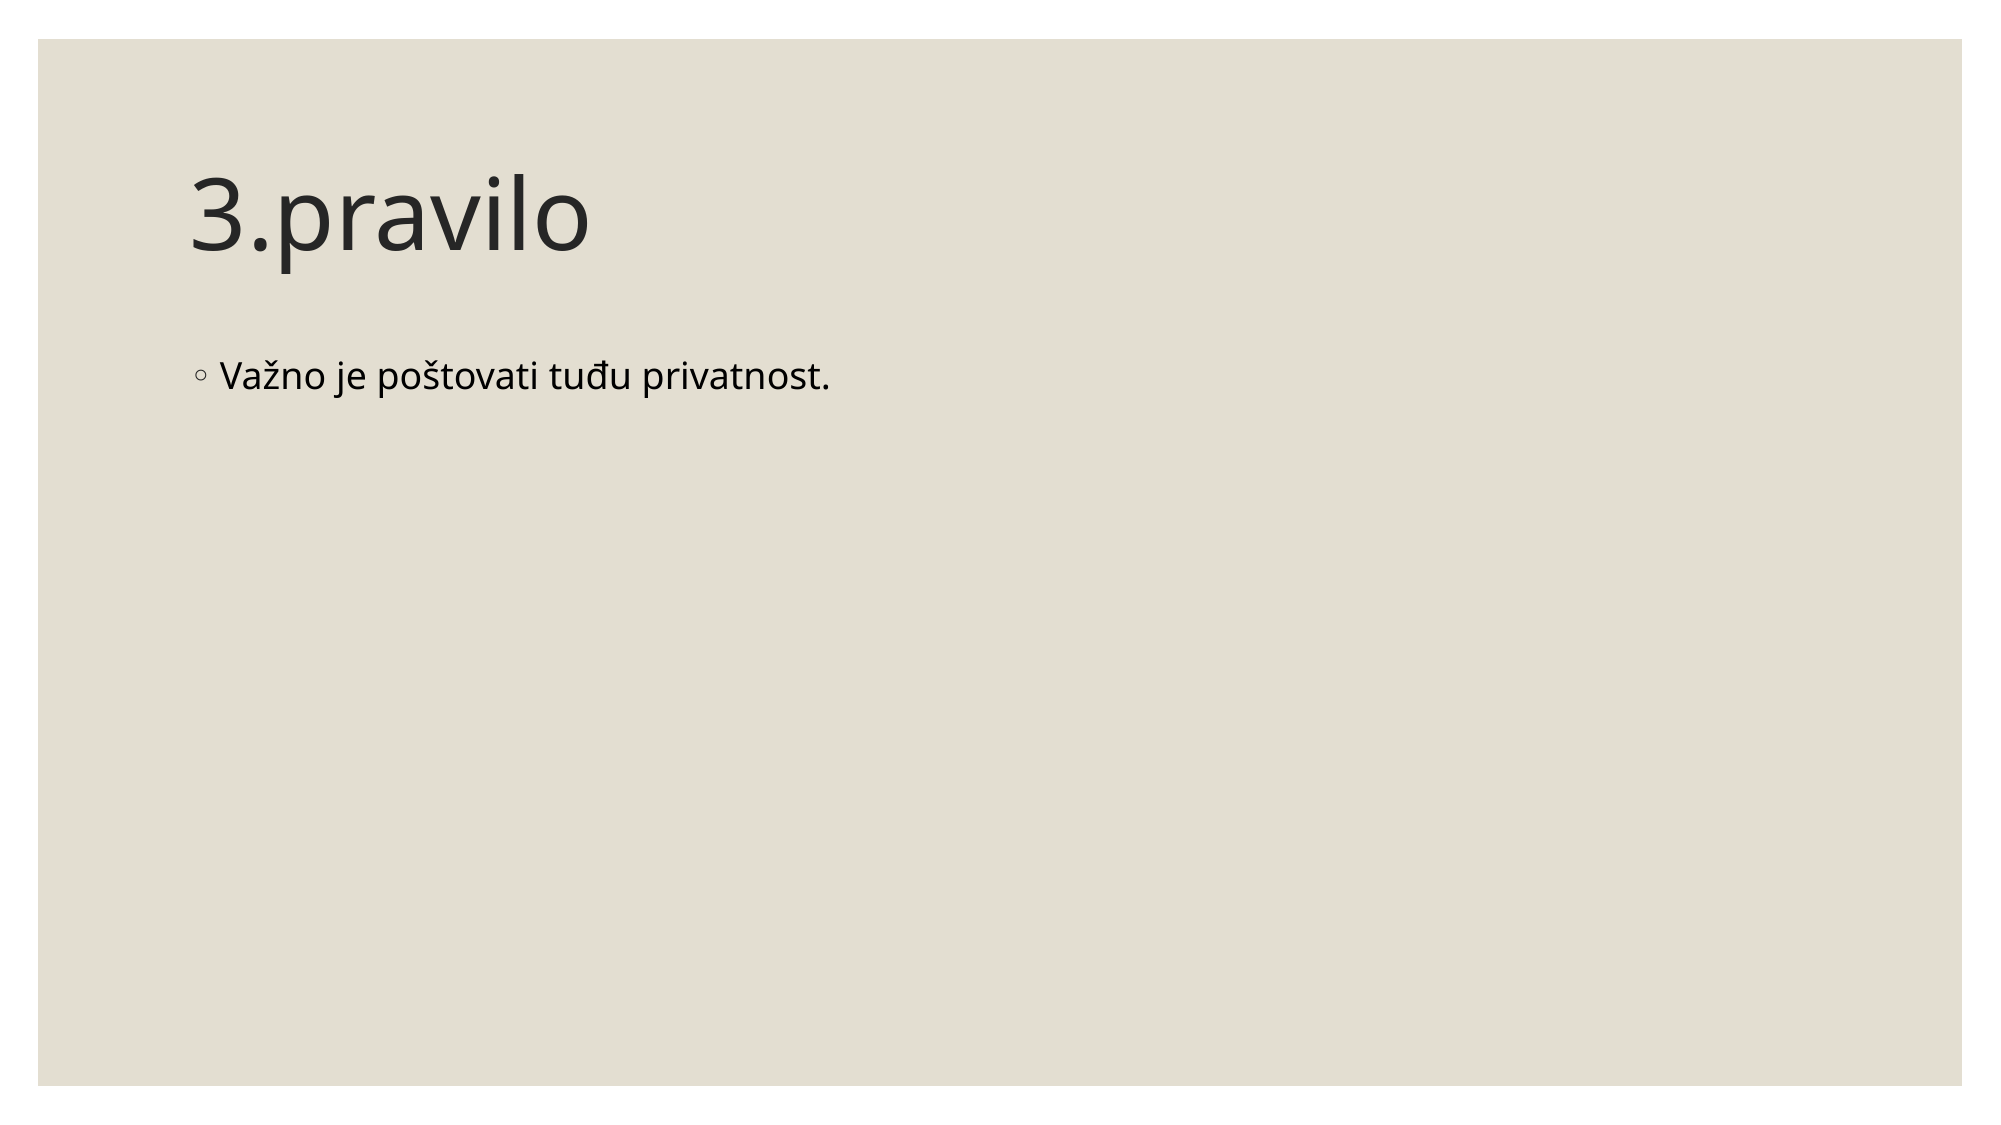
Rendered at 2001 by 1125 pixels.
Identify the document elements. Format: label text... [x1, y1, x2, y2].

title 3.pravilo [174, 105, 1825, 331]
list Važno je poštovati tuđu privatnost. [174, 345, 955, 961]
